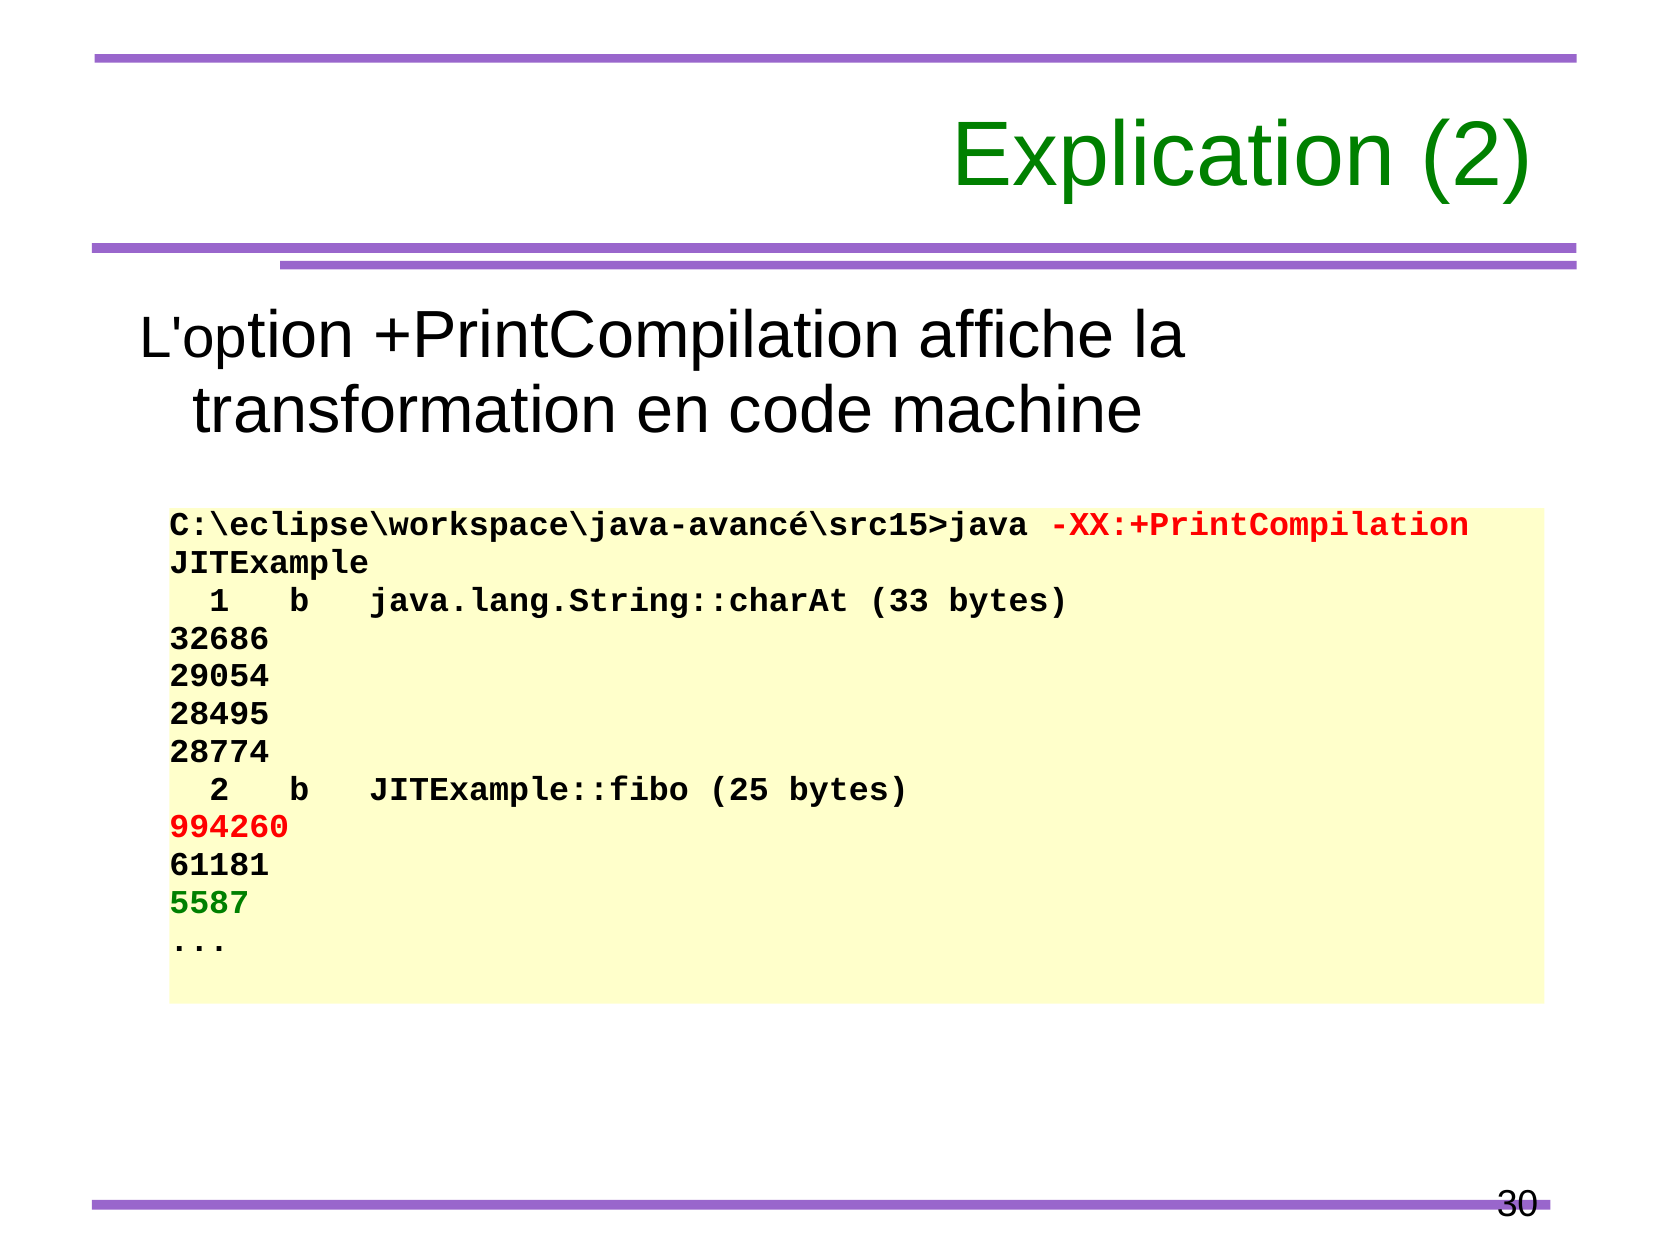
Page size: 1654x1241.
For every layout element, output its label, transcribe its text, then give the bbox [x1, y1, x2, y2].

text_box C:\eclipse\workspace\java-avancé\src15>java -XX:+PrintCompilation JITExample 1 b java.lang.String::charAt (33 bytes) 32686 29054 28495 28774 2 b JITExample::fibo (25 bytes) 994260 61181 5587 ... [169, 508, 1545, 1004]
list L'option +PrintCompilation affiche la transformation en code machine [121, 297, 1534, 1016]
title Explication (2) [121, 49, 1534, 257]
